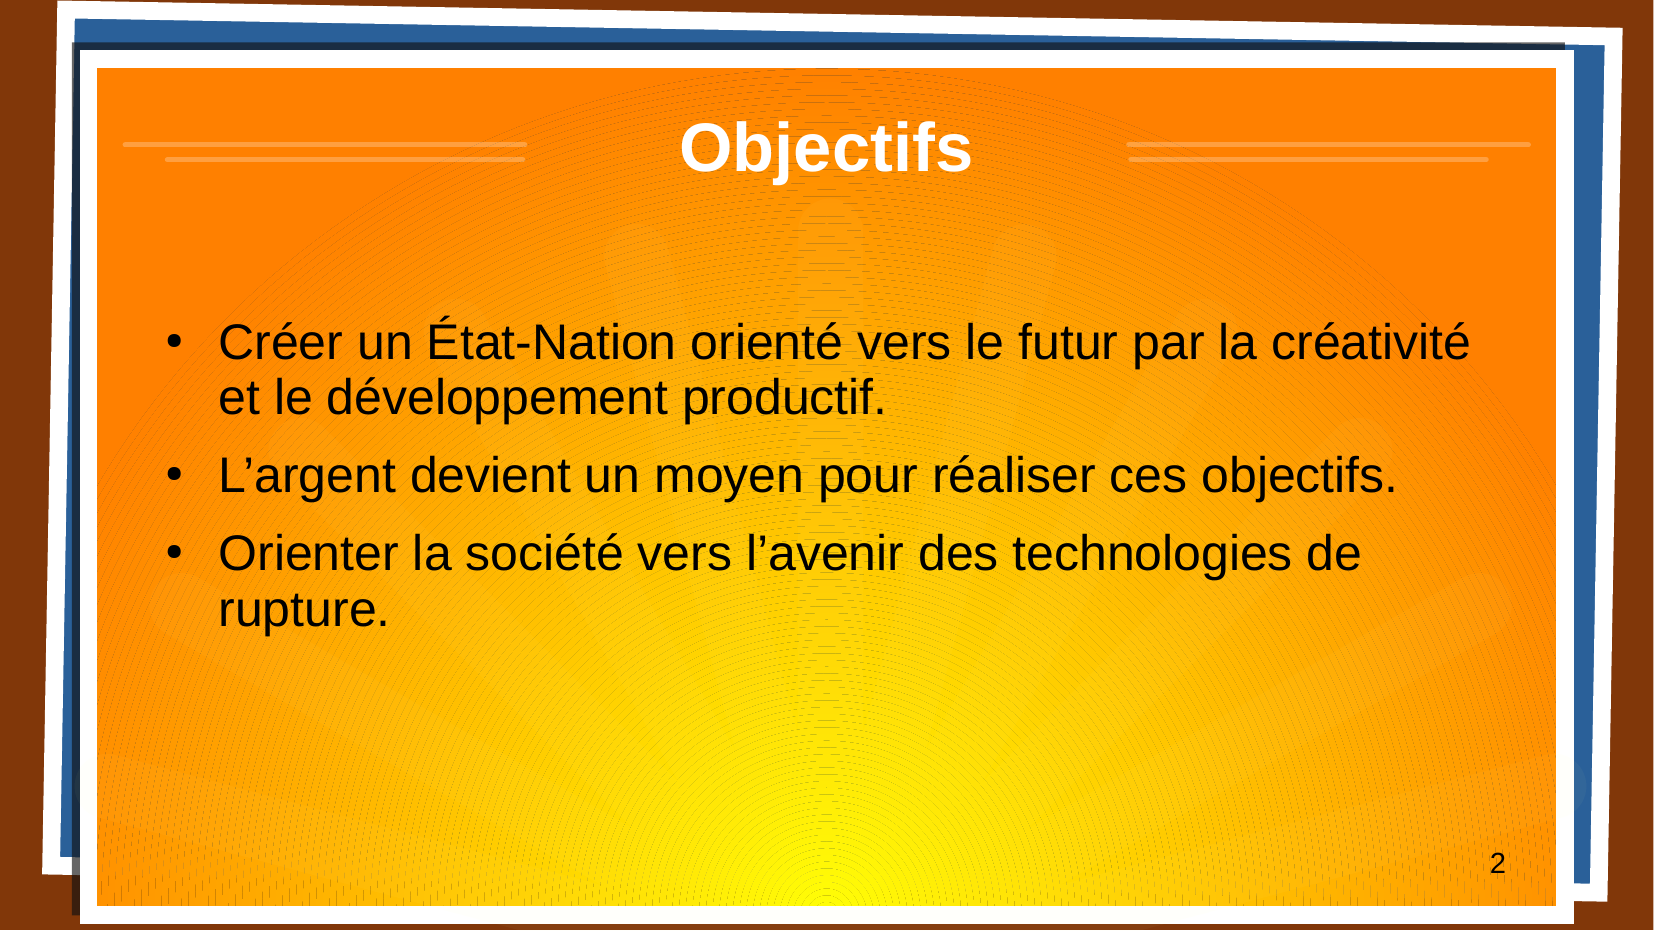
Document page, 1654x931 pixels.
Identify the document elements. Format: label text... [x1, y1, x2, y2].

list Créer un État-Nation orienté vers le futur par la créativité et le développement productif. L’argent devient un moyen pour réaliser ces objectifs. Orienter la société vers l’avenir des technologies de rupture. [147, 236, 1506, 827]
title Objectifs [531, 73, 1123, 222]
